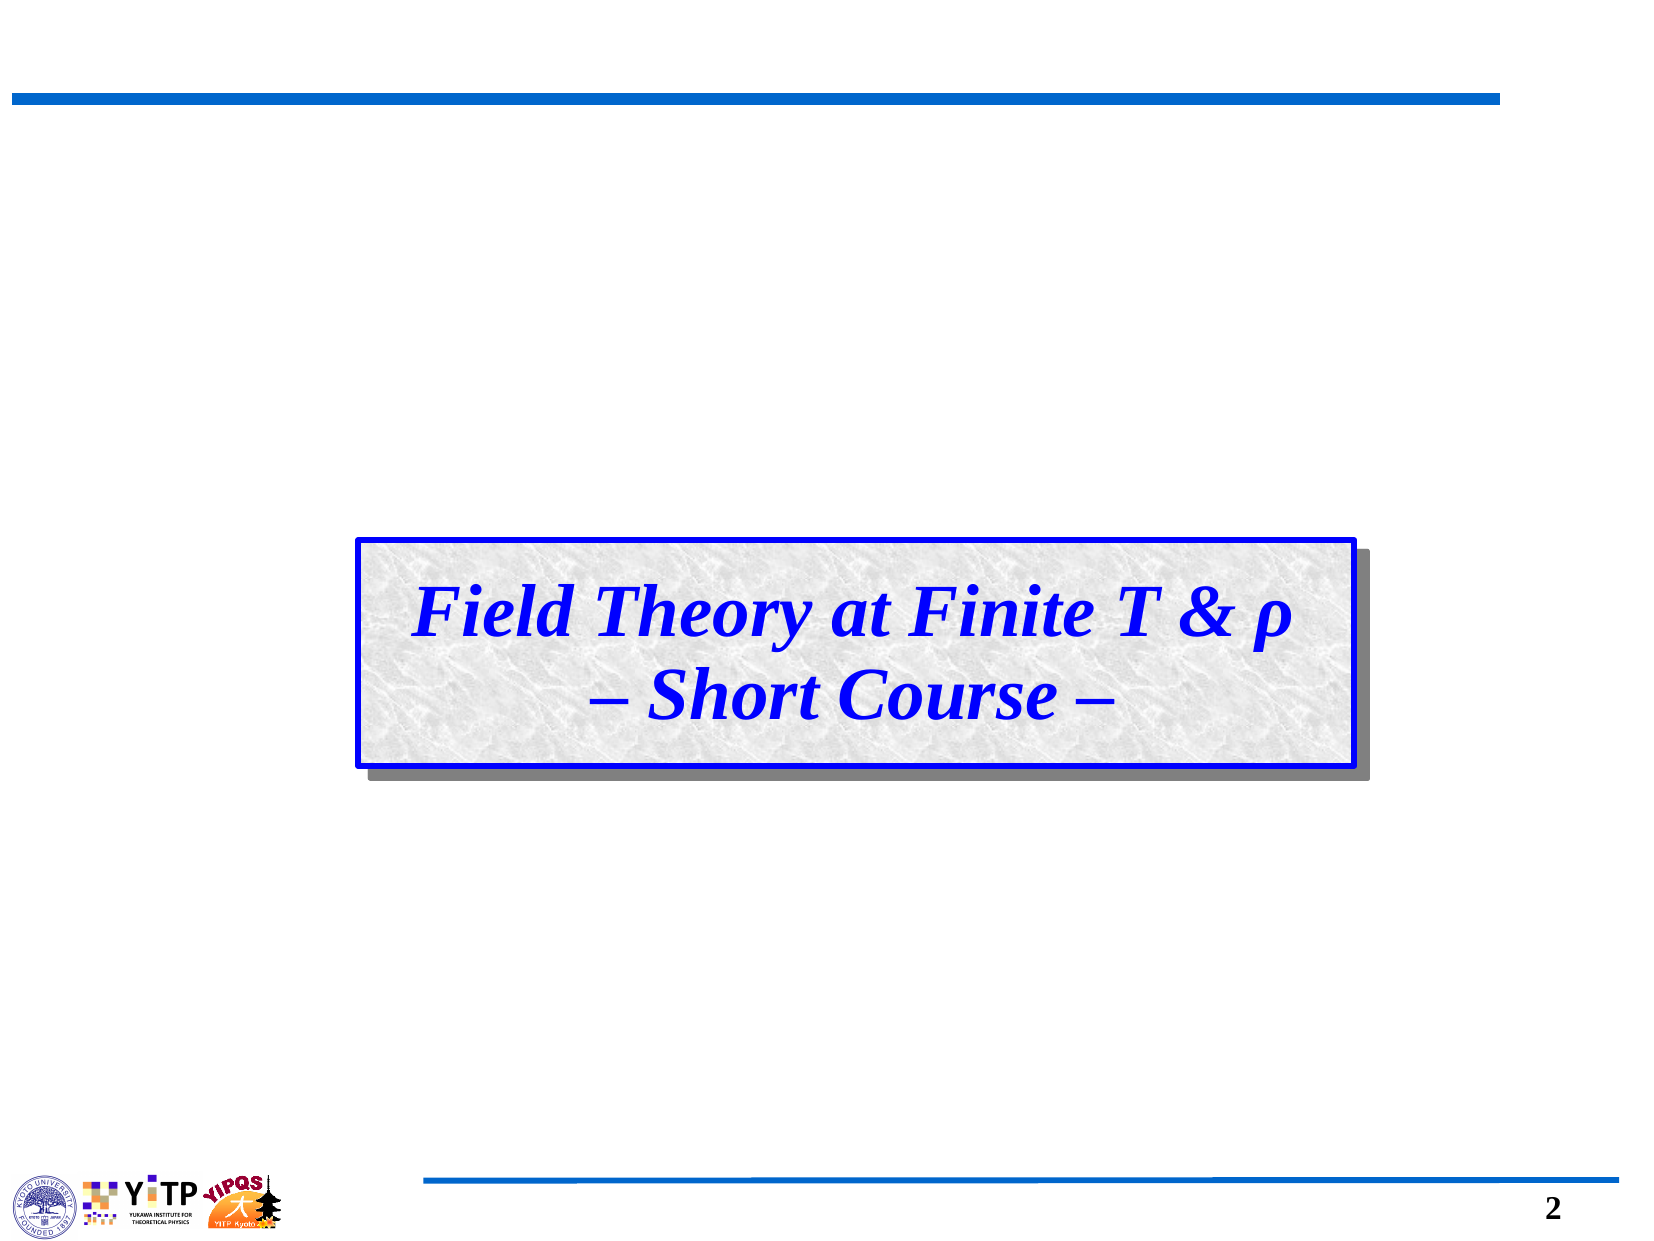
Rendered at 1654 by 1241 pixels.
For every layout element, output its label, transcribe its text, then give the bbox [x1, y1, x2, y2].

text_box Field Theory at Finite T & ρ – Short Course – [358, 540, 1355, 766]
picture [11, 1170, 281, 1241]
